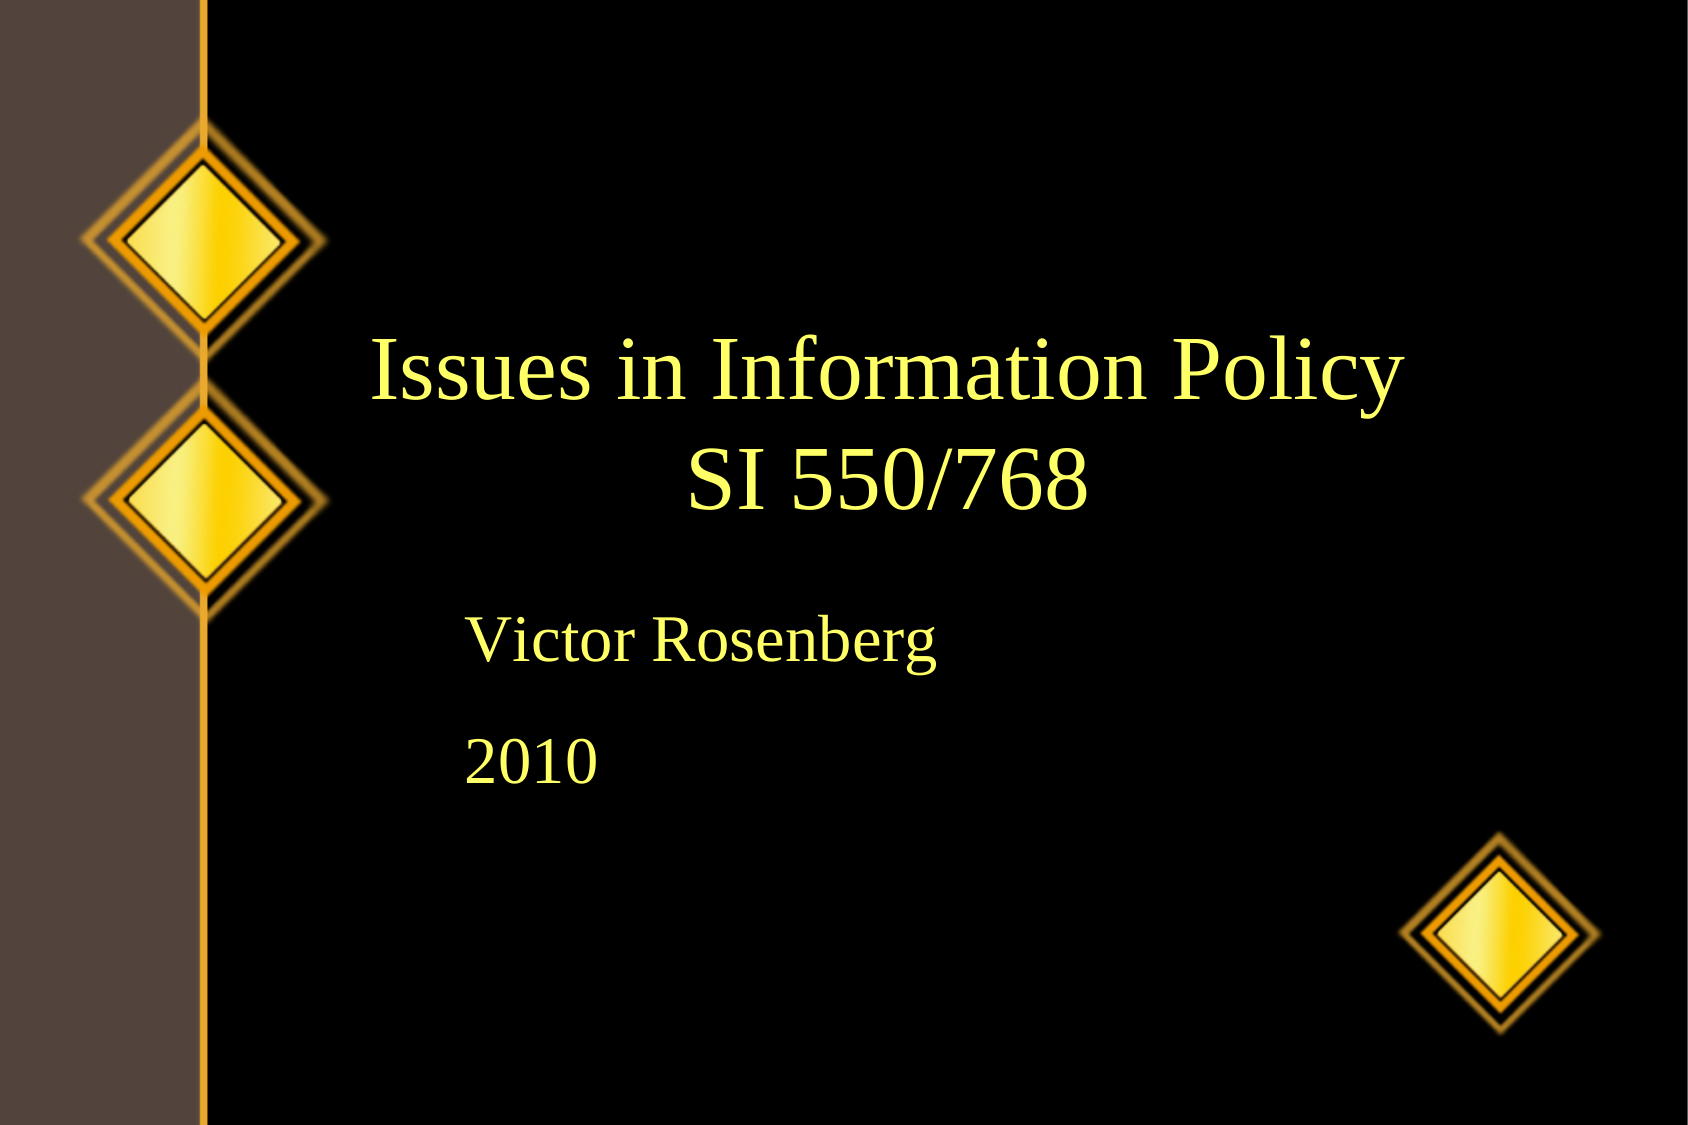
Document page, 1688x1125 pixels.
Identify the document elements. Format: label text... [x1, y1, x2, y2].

picture [0, 0, 1688, 1125]
text_box Issues in Information Policy SI 550/768 [354, 299, 1423, 536]
text_box Victor Rosenberg 2010 [450, 587, 1294, 805]
